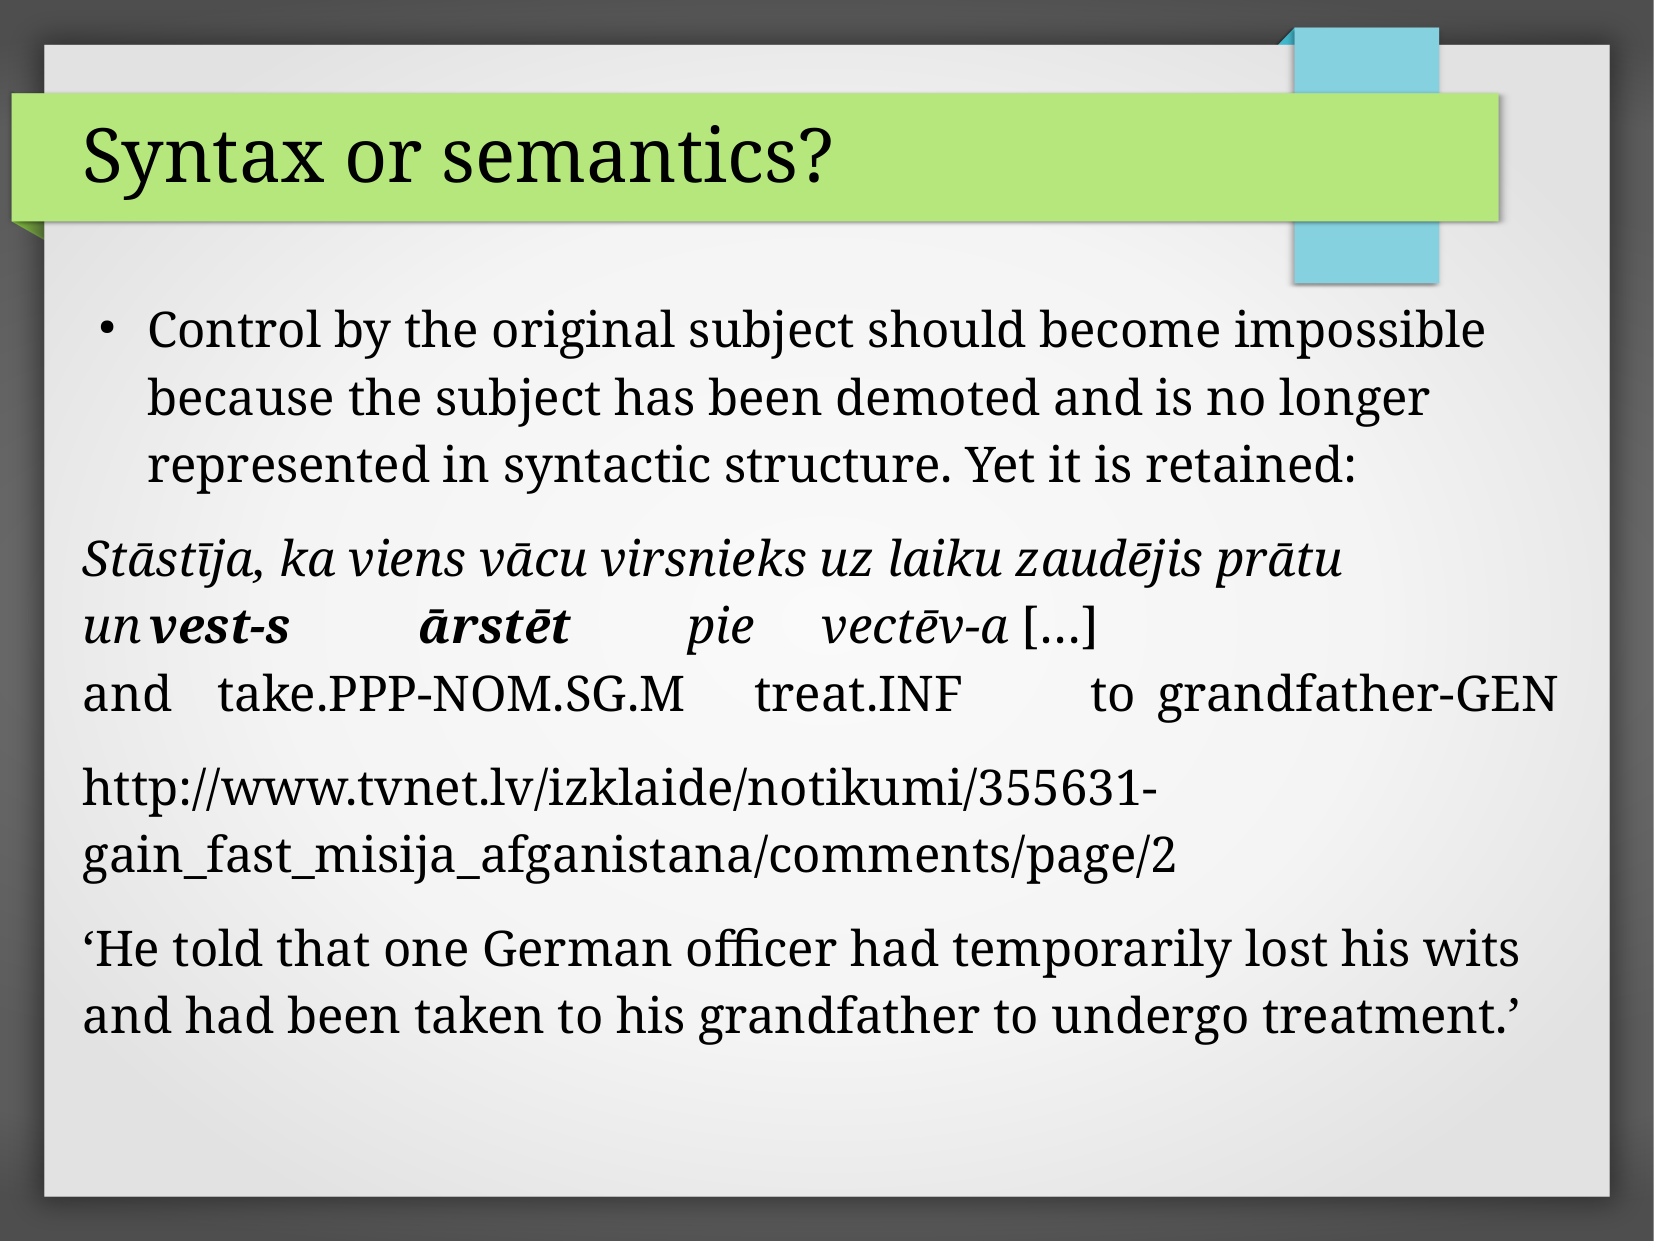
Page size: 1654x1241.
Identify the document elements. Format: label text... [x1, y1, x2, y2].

title Syntax or semantics? [82, 94, 1264, 213]
picture [0, 0, 1654, 1241]
list Control by the original subject should become impossible because the subject has been demoted and is no longer represented in syntactic structure. Yet it is retained: Stāstīja, ka viens vācu virsnieks uz laiku zaudējis prātu un vest-s ārstēt pie vectēv-a […] and take.PPP-NOM.SG.M treat.INF to grandfather-GEN http://www.tvnet.lv/izklaide/notikumi/355631- gain_fast_misija_afganistana/comments/page/2 ‘He told that one German officer had temporarily lost his wits and had been taken to his grandfather to undergo treatment.’ [82, 295, 1571, 1146]
